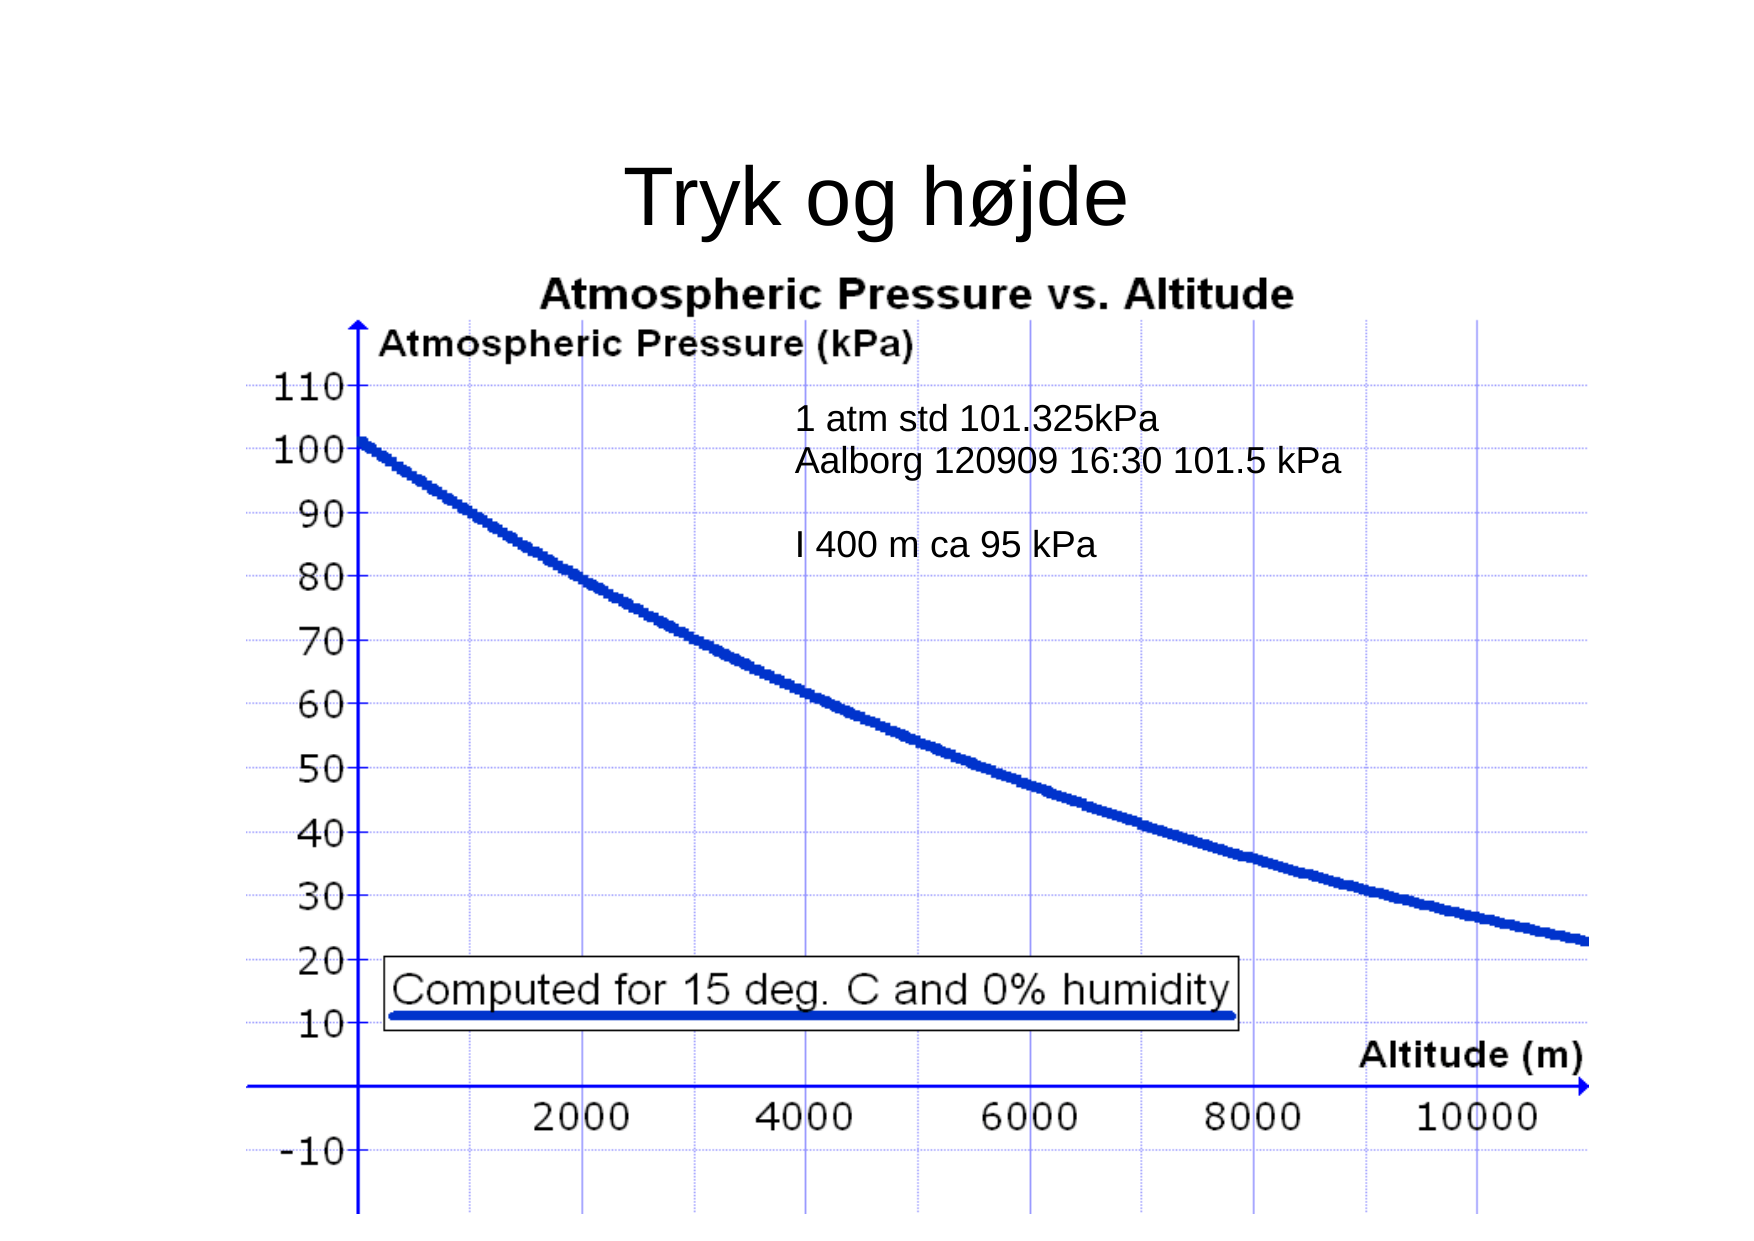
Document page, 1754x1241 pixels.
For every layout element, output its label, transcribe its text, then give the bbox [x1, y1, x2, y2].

title Tryk og højde [140, 103, 1614, 291]
picture [246, 270, 1589, 1214]
text_box 1 atm std 101.325kPa Aalborg 120909 16:30 101.5 kPa I 400 m ca 95 kPa [778, 388, 1358, 575]
